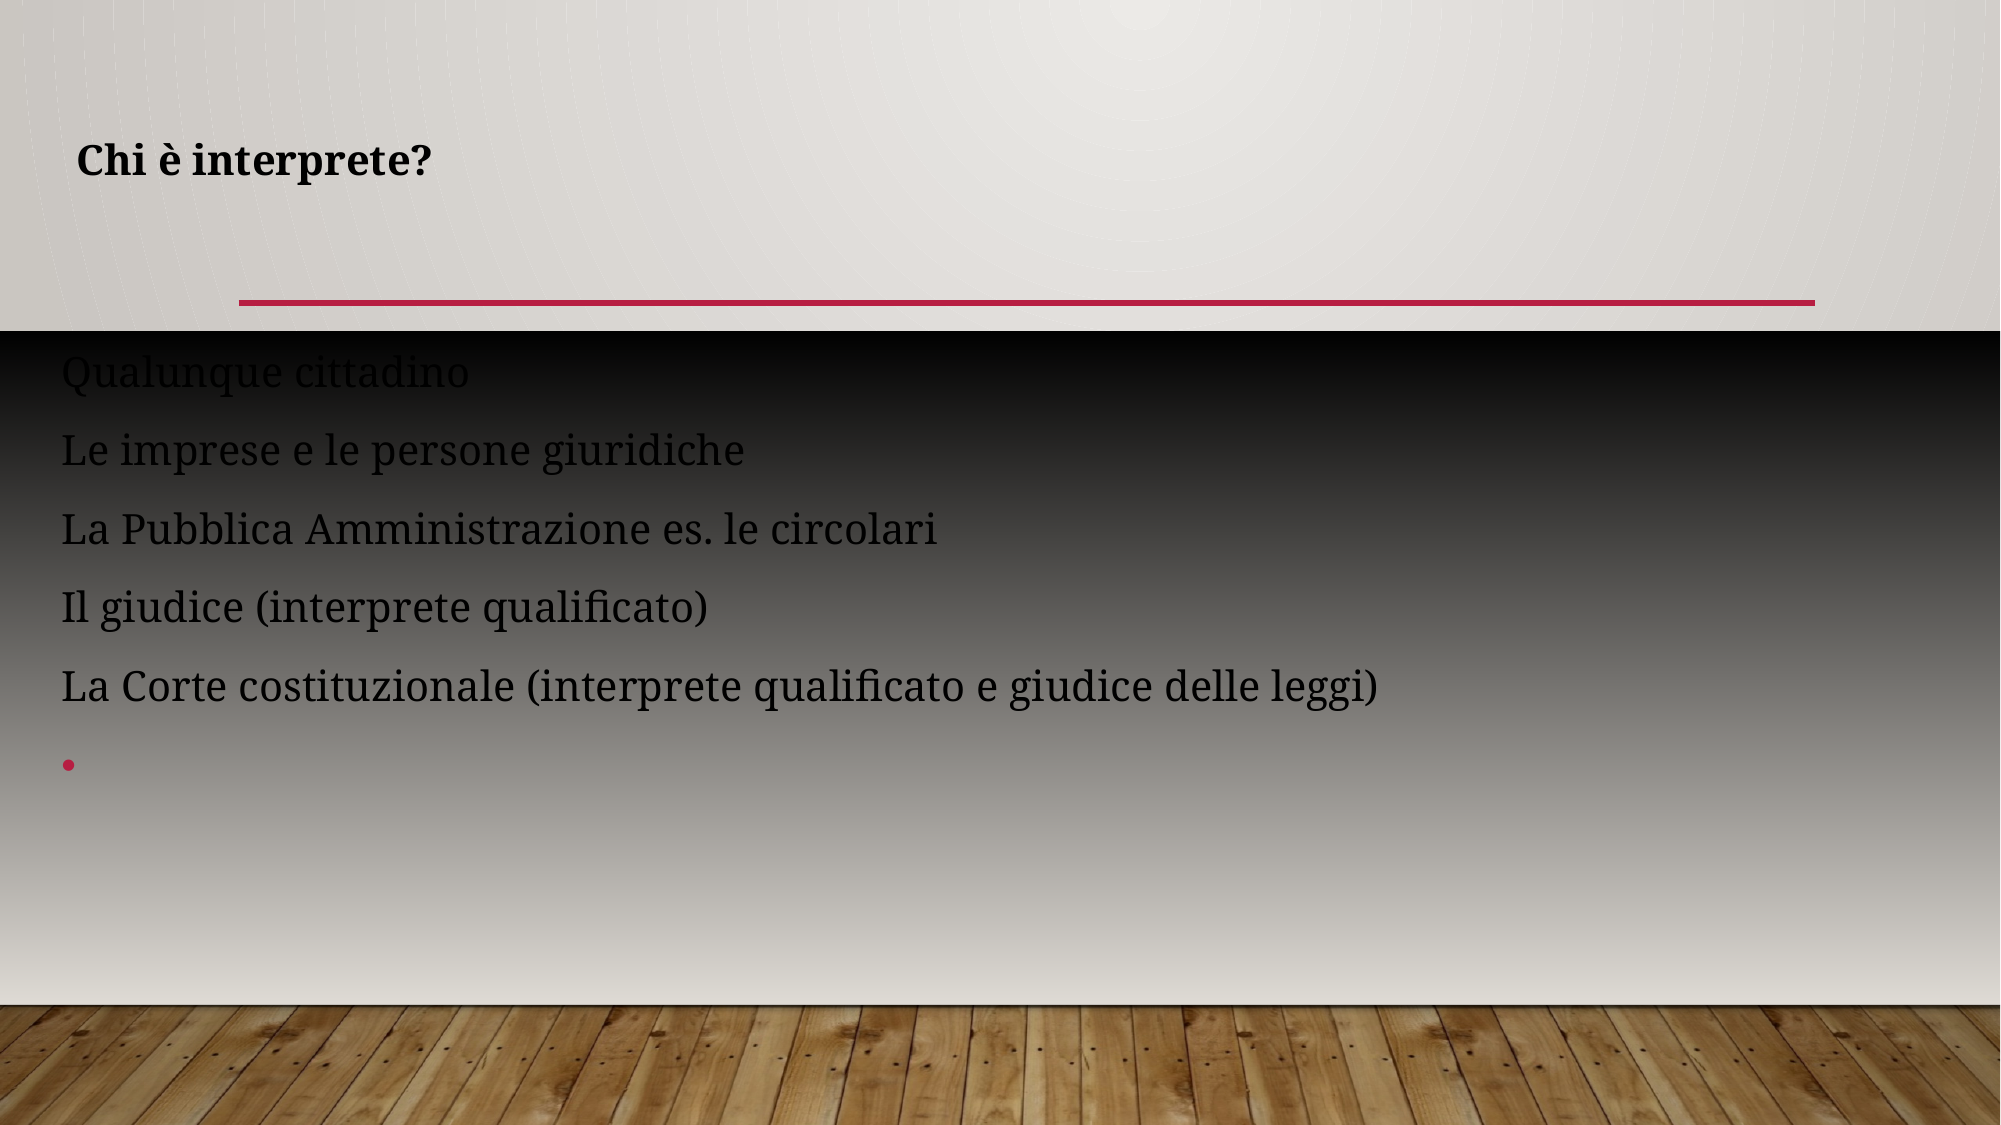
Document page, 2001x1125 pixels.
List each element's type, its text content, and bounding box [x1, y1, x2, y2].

title Chi è interprete? [61, 131, 1814, 305]
list Qualunque cittadino Le imprese e le persone giuridiche La Pubblica Amministrazione es. le circolari Il giudice (interprete qualificato) La Corte costituzionale (interprete qualificato e giudice delle leggi) [46, 330, 1814, 897]
